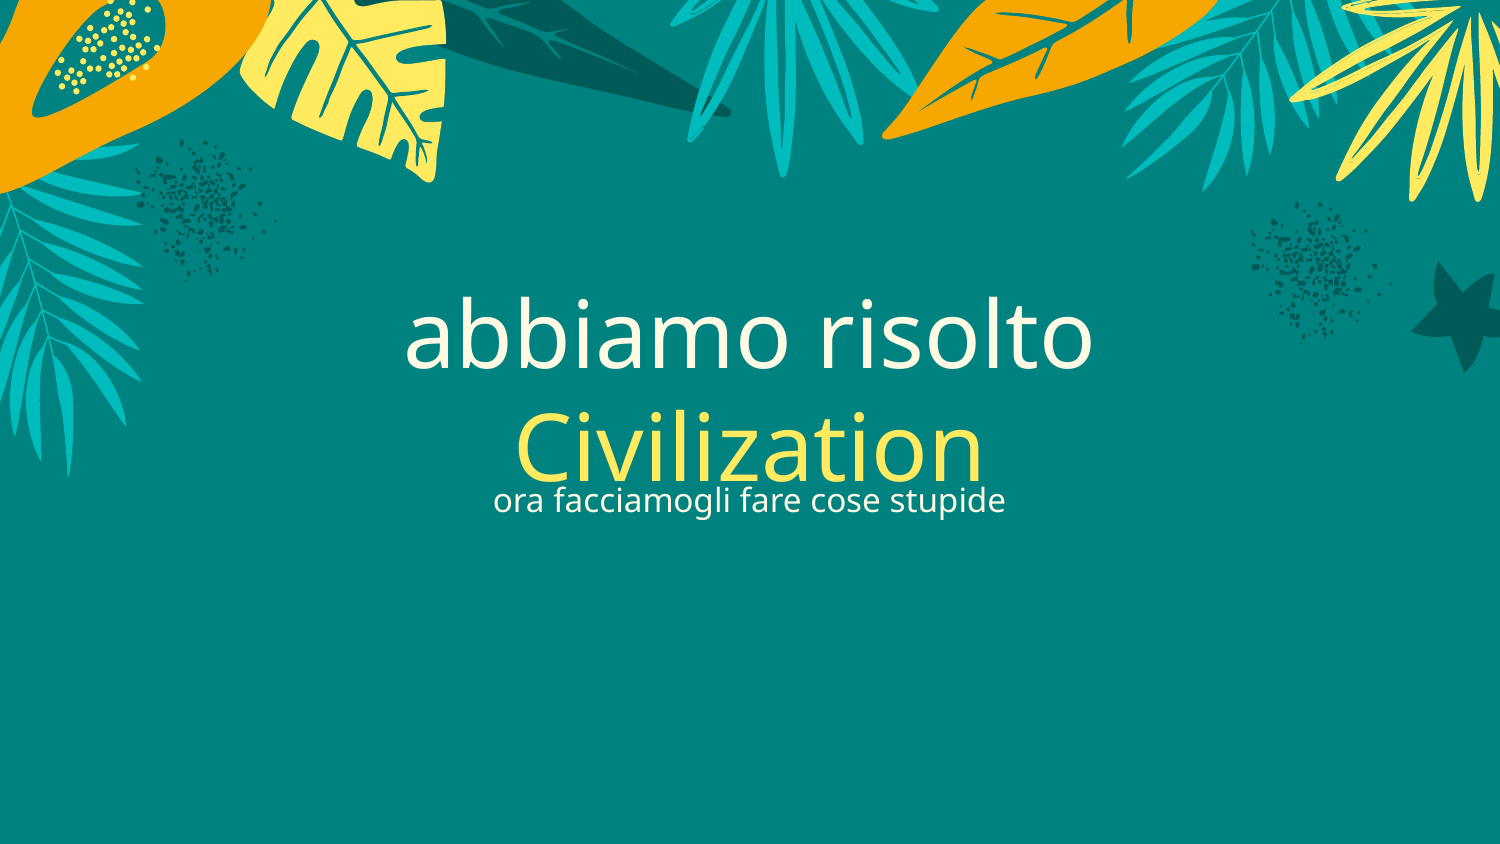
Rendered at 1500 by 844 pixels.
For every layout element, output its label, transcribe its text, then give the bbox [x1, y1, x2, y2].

picture [1231, 184, 1406, 359]
picture [116, 122, 291, 296]
title abbiamo risolto Civilization [197, 311, 1303, 464]
subtitle ora facciamogli fare cose stupide [342, 463, 1158, 685]
